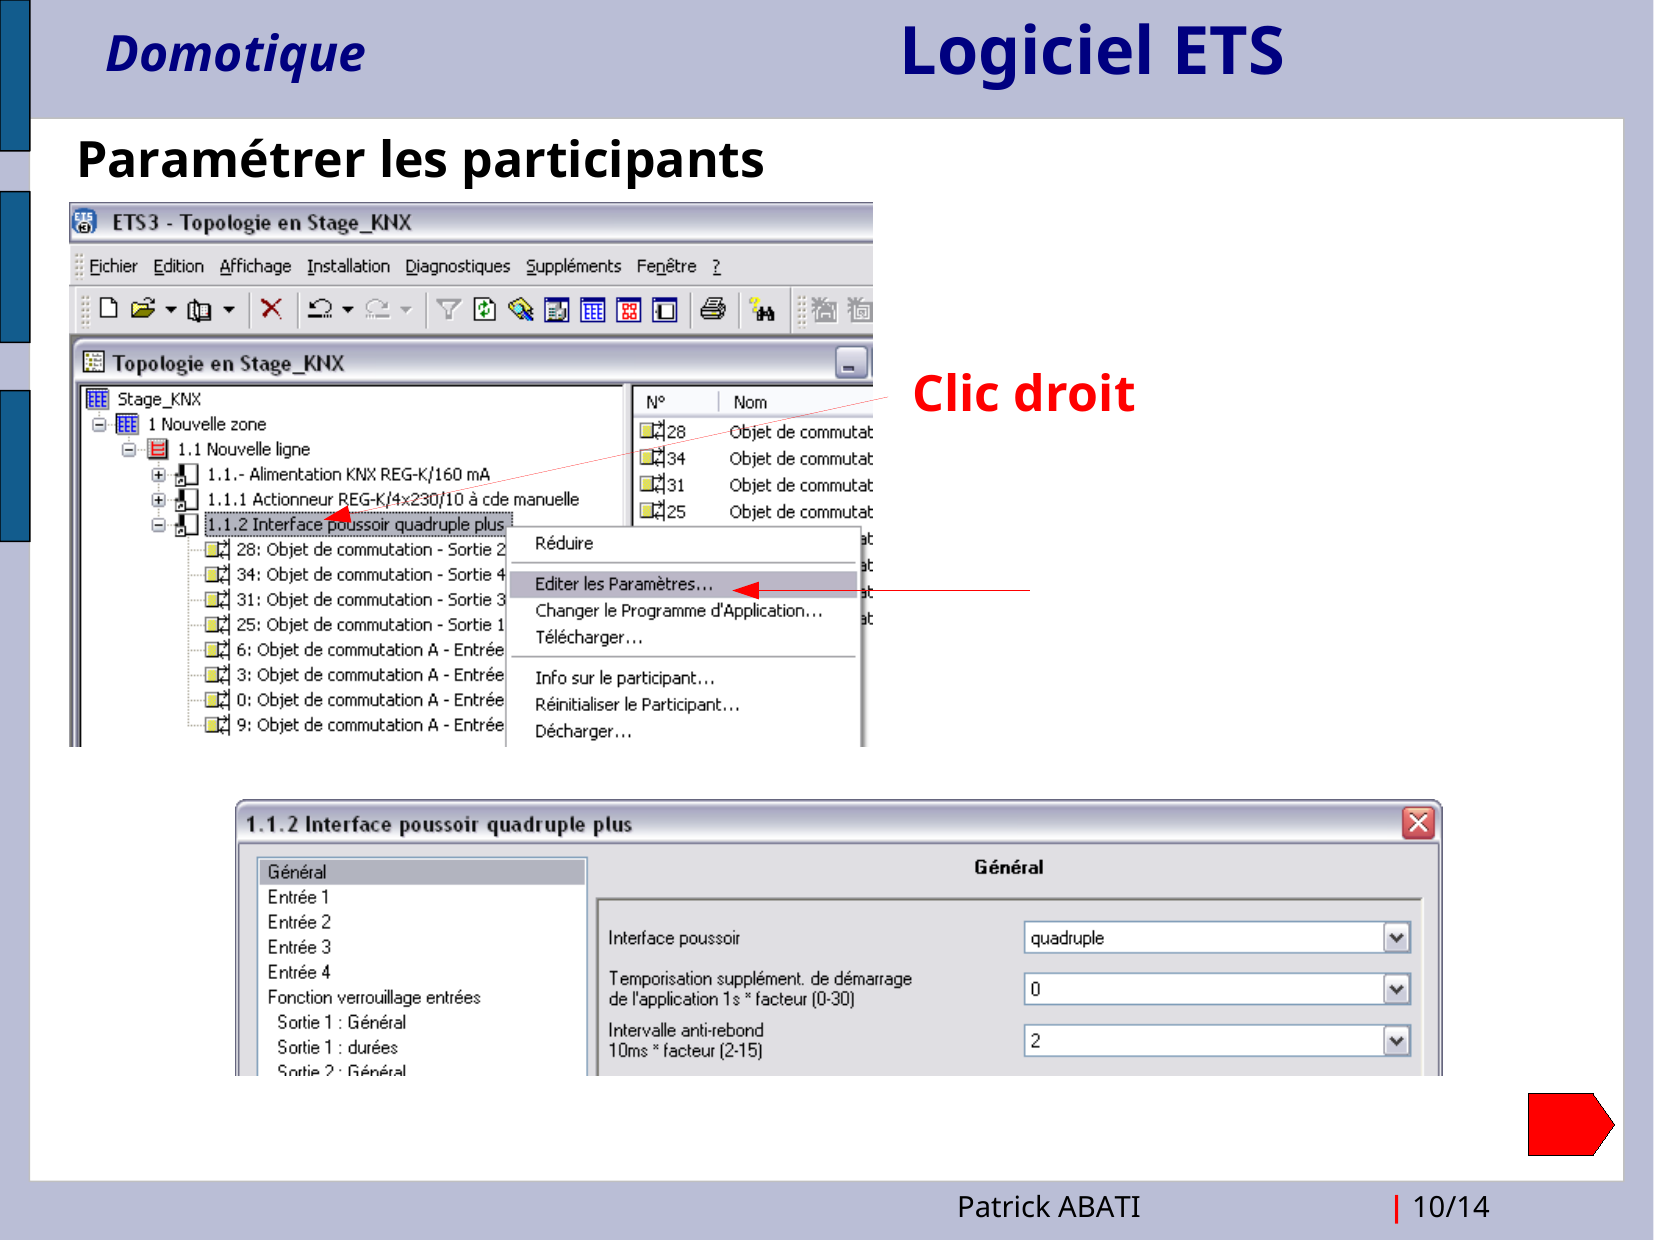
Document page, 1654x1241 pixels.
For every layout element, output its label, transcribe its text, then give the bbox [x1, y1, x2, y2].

picture [235, 799, 1443, 1076]
text_box [1528, 1093, 1615, 1156]
text_box Clic droit [897, 359, 1654, 430]
picture [69, 202, 873, 747]
text_box Paramétrer les participants [61, 125, 1621, 196]
